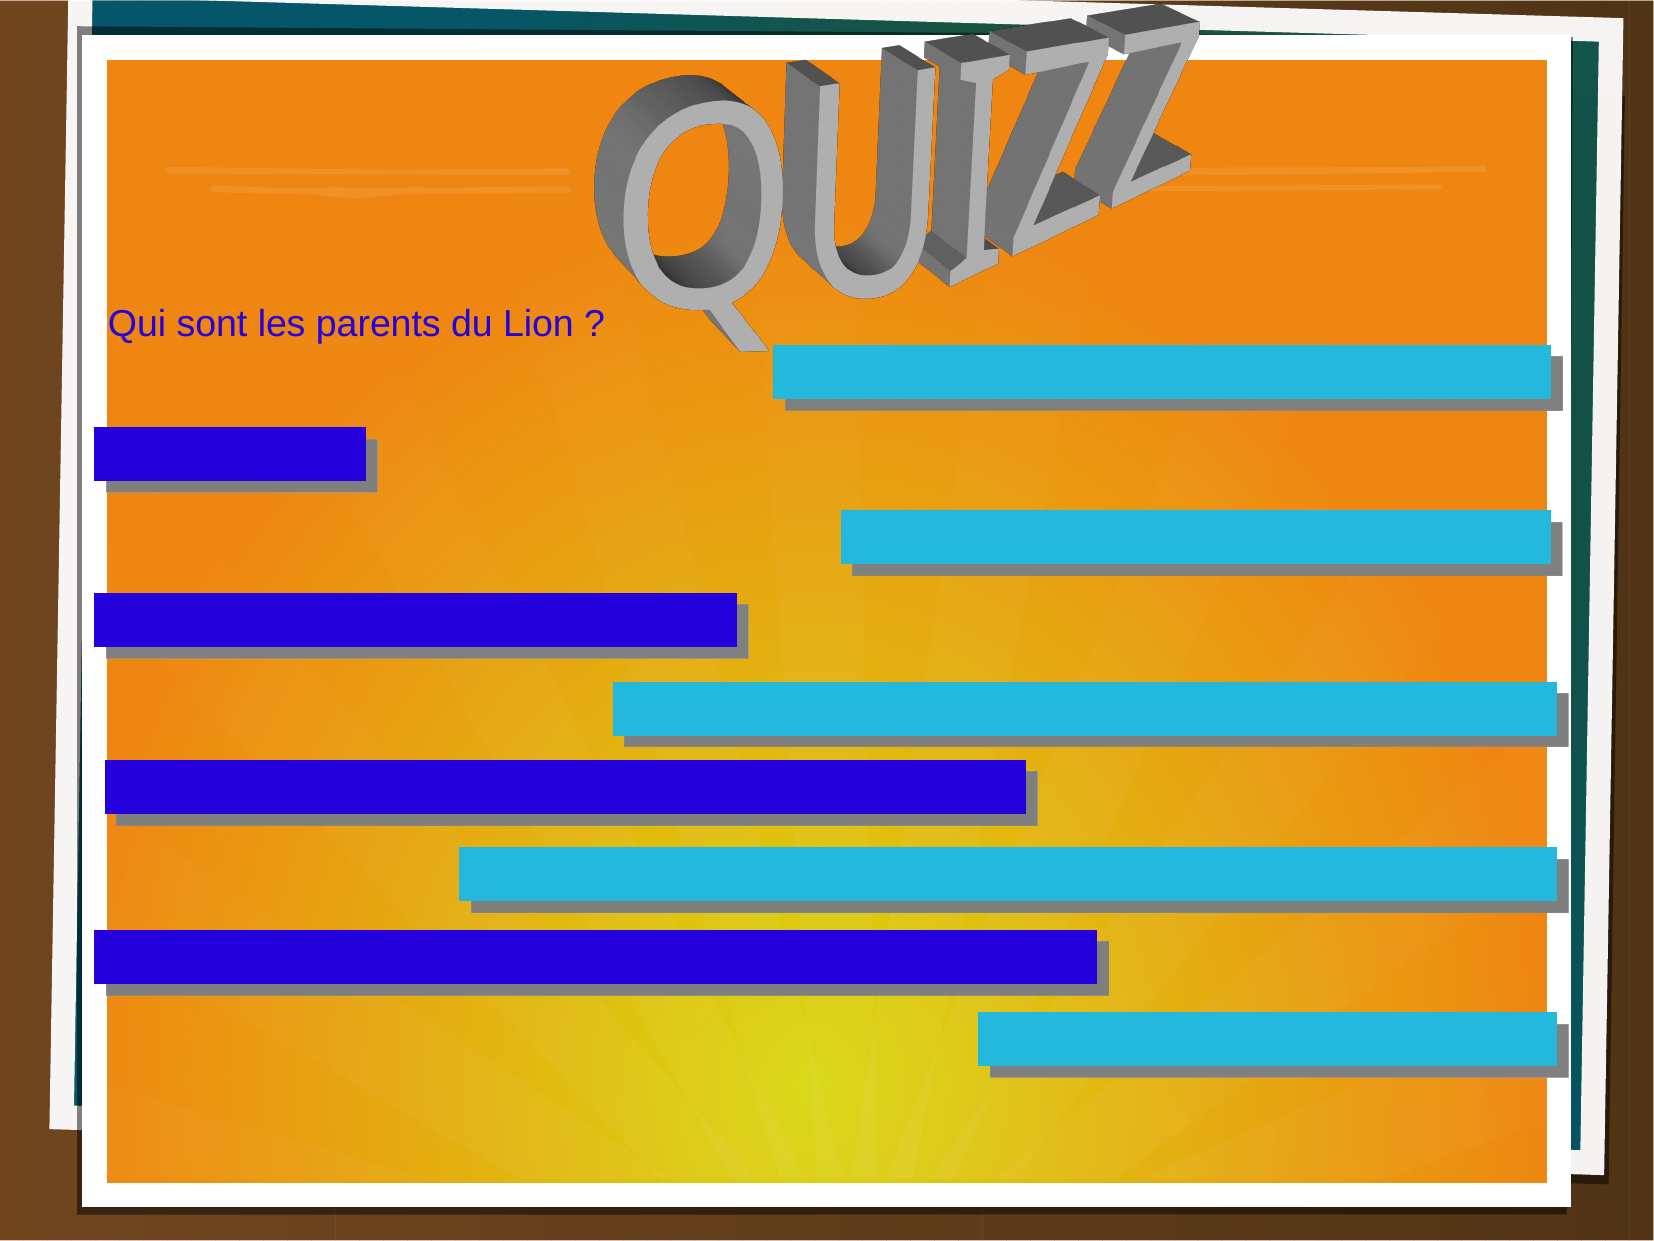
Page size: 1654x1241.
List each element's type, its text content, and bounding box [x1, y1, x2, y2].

text_box [94, 930, 1097, 984]
text_box [841, 510, 1551, 564]
text_box [773, 345, 1551, 399]
text_box Qui sont les parents du Lion ? Les parents du Lion sont Orthos et la chimère. Qui l'a vaincu ? C'est Hércule (ou Héraclès) qui l'a vaincu. Quelle arme a-t-il essayé en premier? Il a d'abors essayé l'arc et les flèches offerts par Apollon. Comment est représenté le Lion sur une carte du ciel ? Sur une carte du ciel, le Lion est représenté par une constellation. Quelle est l'autre travail d'Hercule cité dans ce diaporama ? C'est le travail de l'hydre de Lerne. [47, 295, 1619, 1066]
text_box [613, 682, 1557, 736]
text_box [978, 1012, 1557, 1066]
text_box [105, 760, 1026, 814]
text_box [94, 427, 366, 481]
text_box [459, 847, 1557, 901]
text_box [94, 593, 737, 647]
